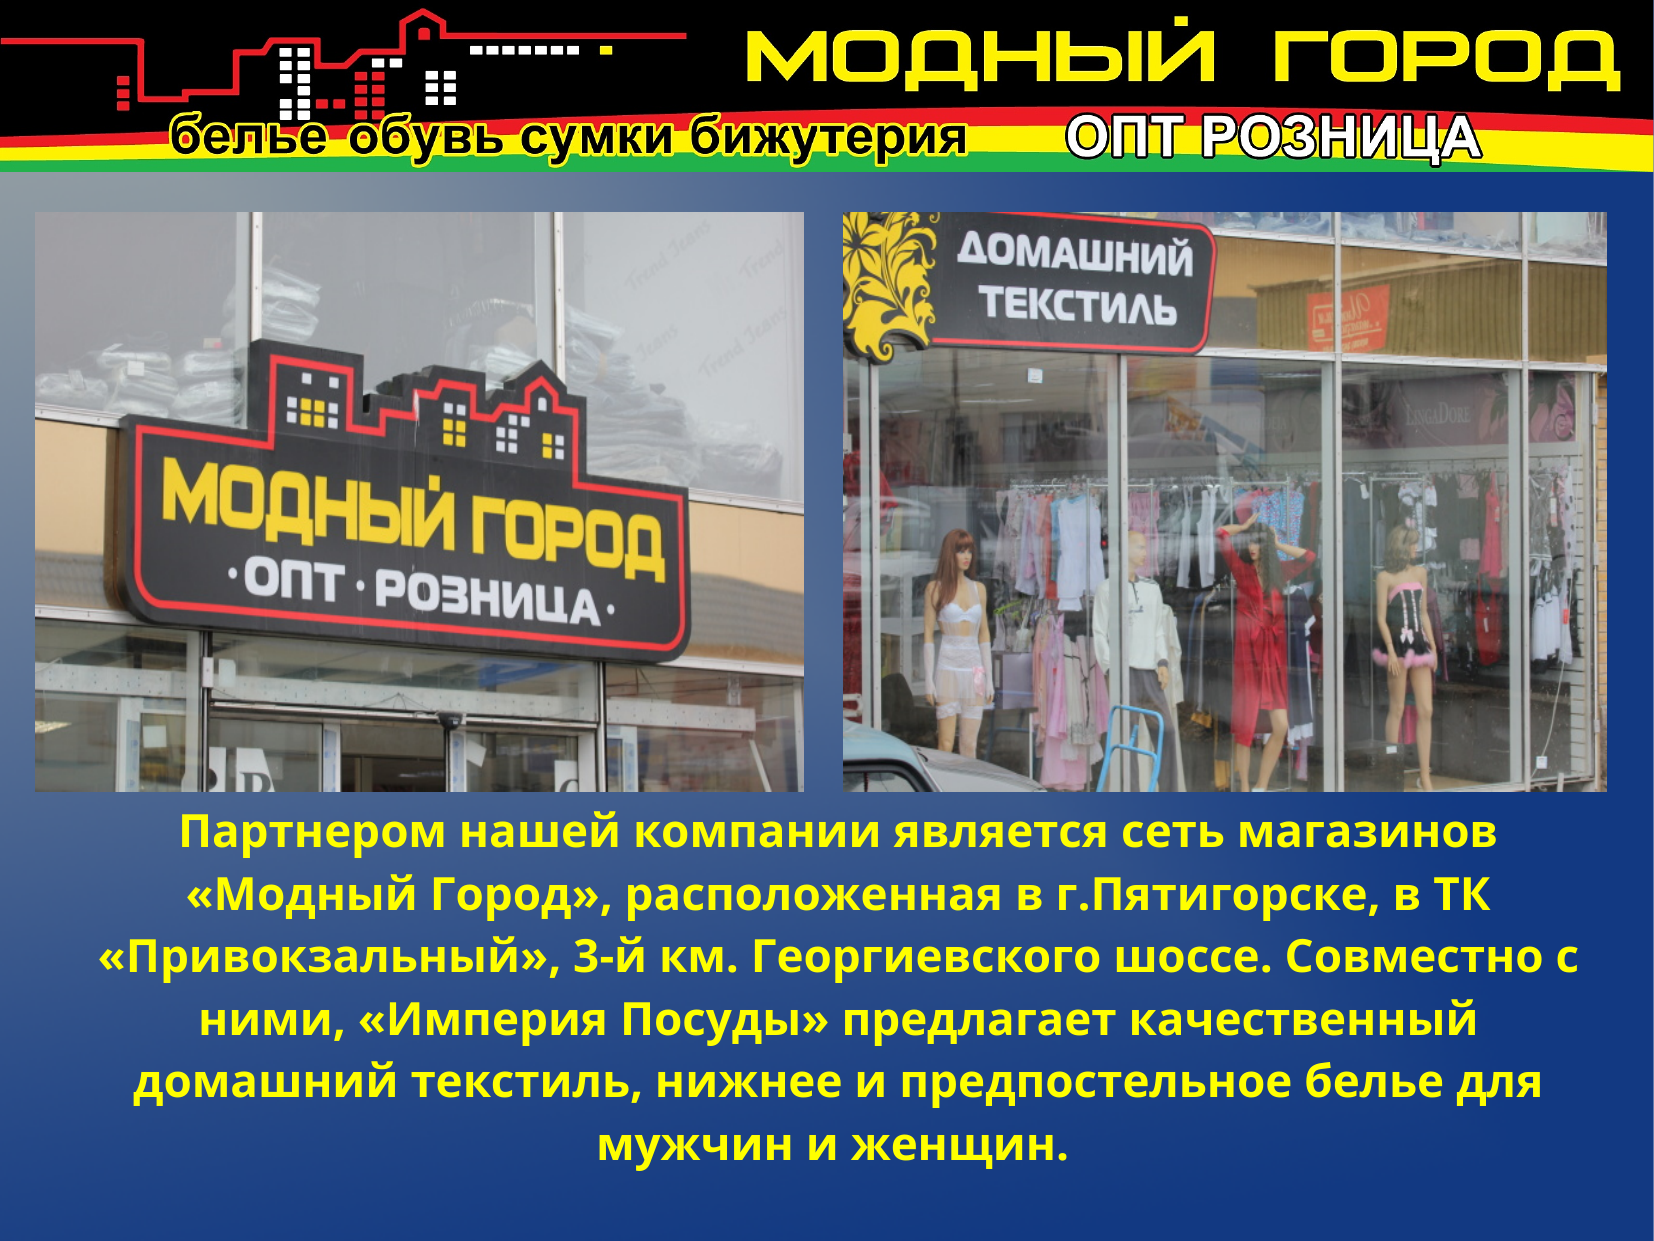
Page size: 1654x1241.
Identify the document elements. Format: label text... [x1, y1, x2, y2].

subtitle Партнером нашей компании является сеть магазинов «Модный Город», расположенная в г.Пятигорске, в ТК «Привокзальный», 3-й км. Георгиевского шоссе. Совместно с ними, «Империя Посуды» предлагает качественный домашний текстиль, нижнее и предпостельное белье для мужчин и женщин. [94, 767, 1583, 1205]
picture [0, 0, 1654, 1241]
